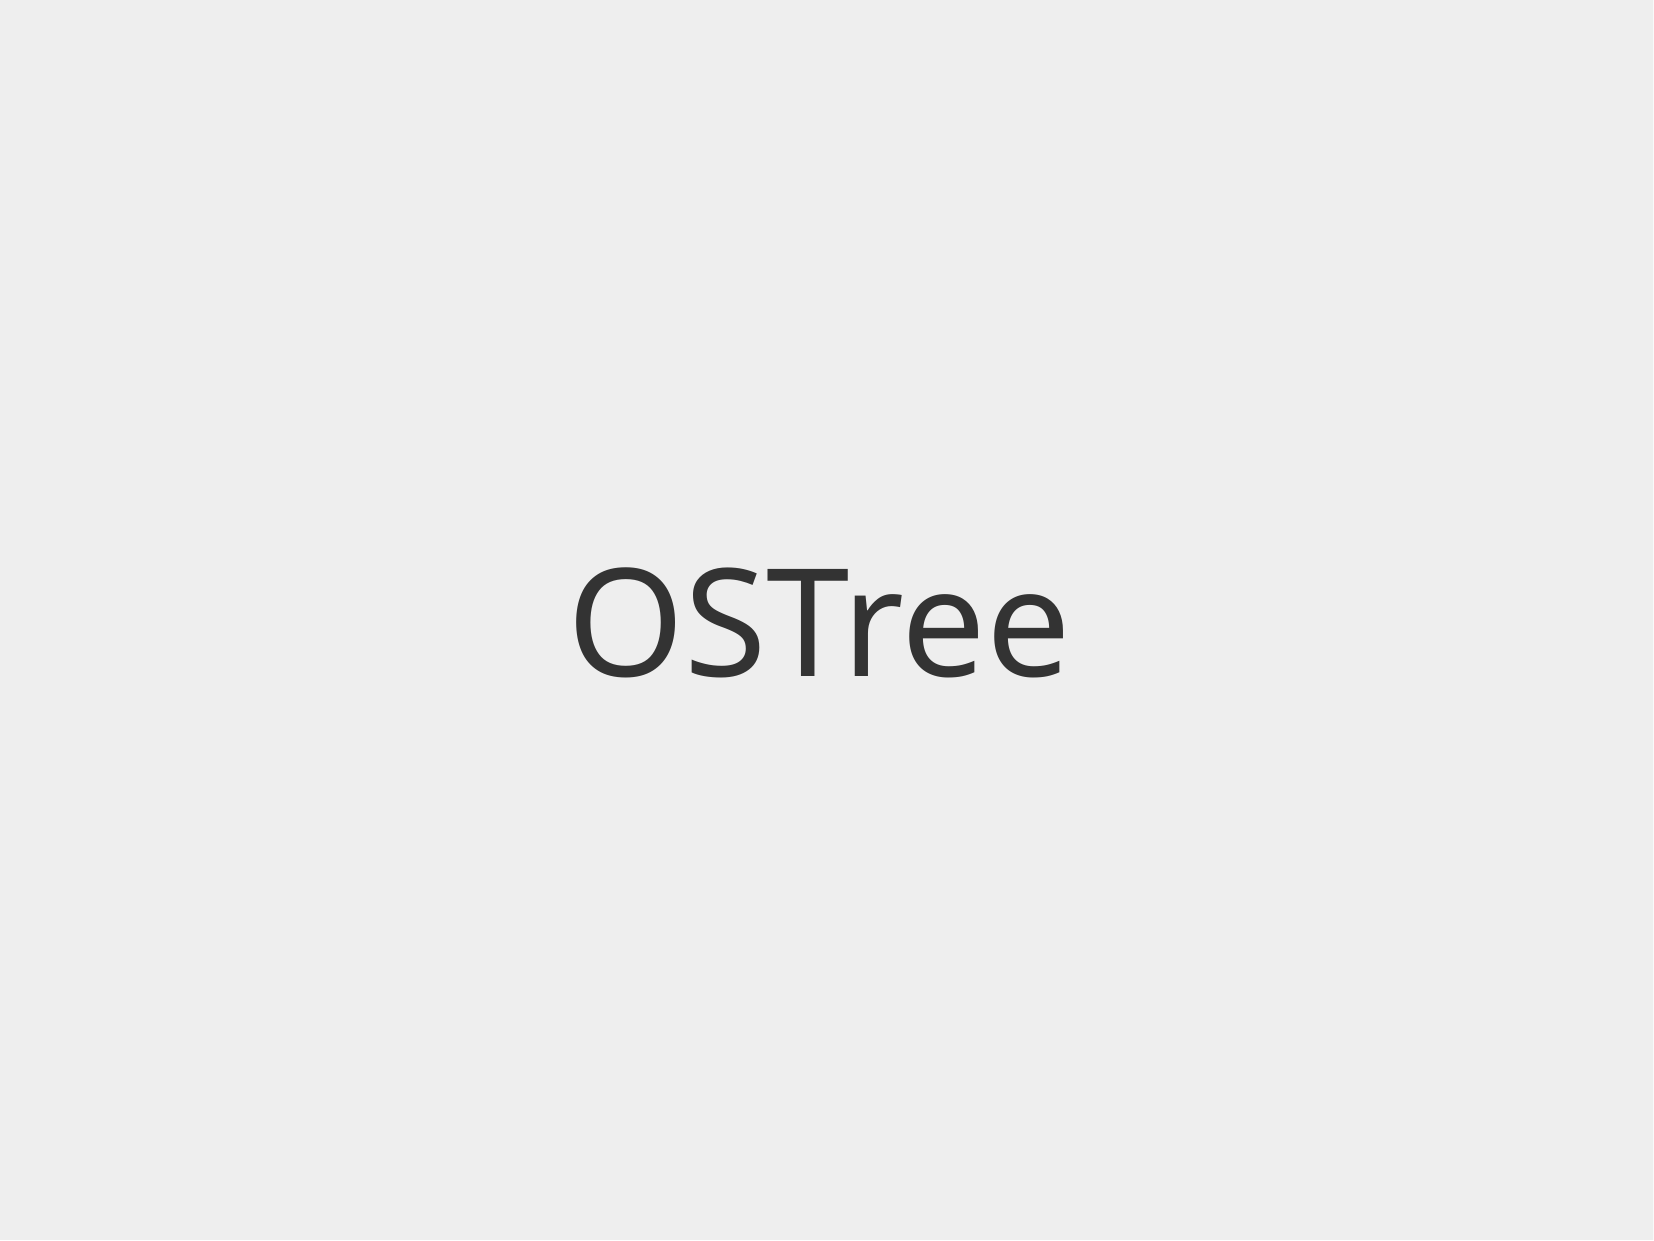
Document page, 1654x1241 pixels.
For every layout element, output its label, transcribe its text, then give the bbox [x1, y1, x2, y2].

title OSTree [74, 344, 1564, 894]
